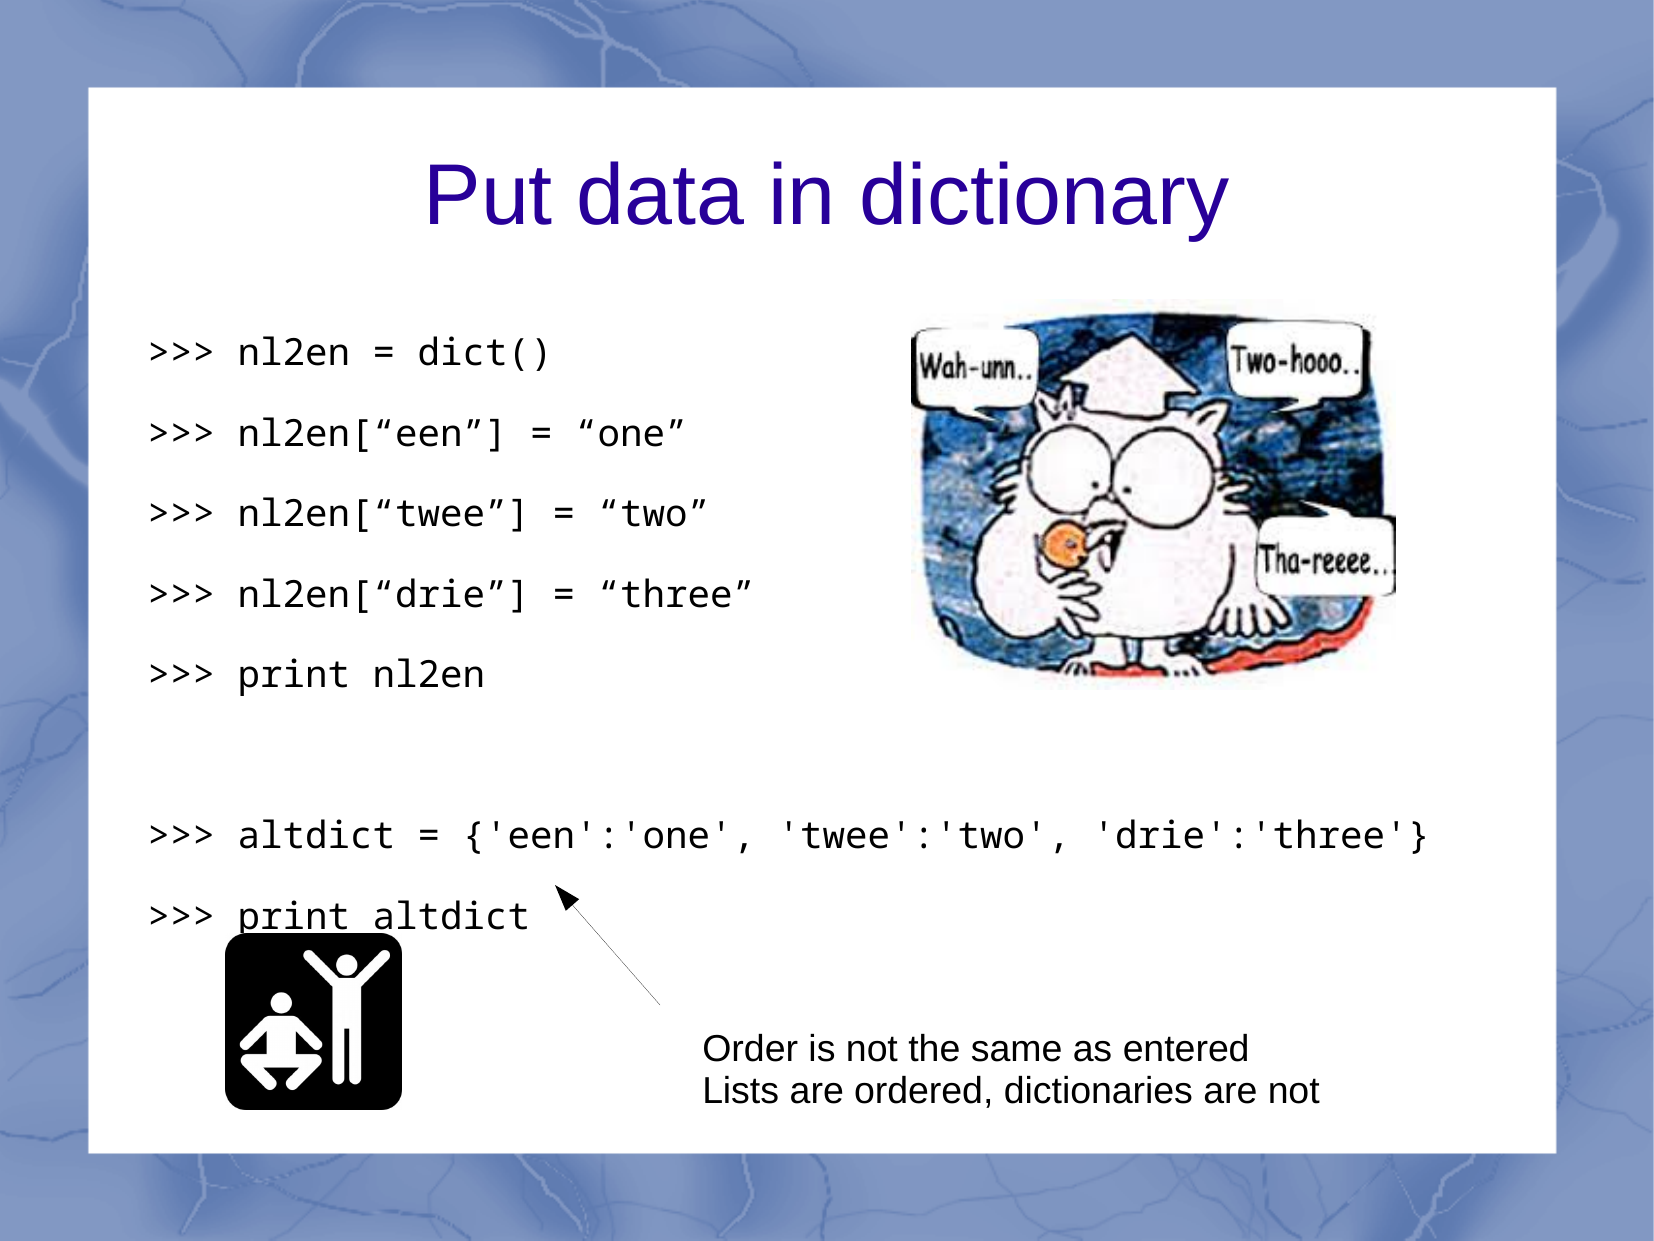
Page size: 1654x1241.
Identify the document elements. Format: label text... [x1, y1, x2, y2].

list >>> nl2en = dict() >>> nl2en[“een”] = “one” >>> nl2en[“twee”] = “two” >>> nl2en[“drie”] = “three” >>> print nl2en >>> altdict = {'een':'one', 'twee':'two', 'drie':'three'} >>> print altdict [147, 325, 1506, 1045]
picture [0, 0, 1654, 1241]
title Put data in dictionary [118, 90, 1536, 298]
text_box Order is not the same as entered Lists are ordered, dictionaries are not [687, 1020, 1336, 1119]
